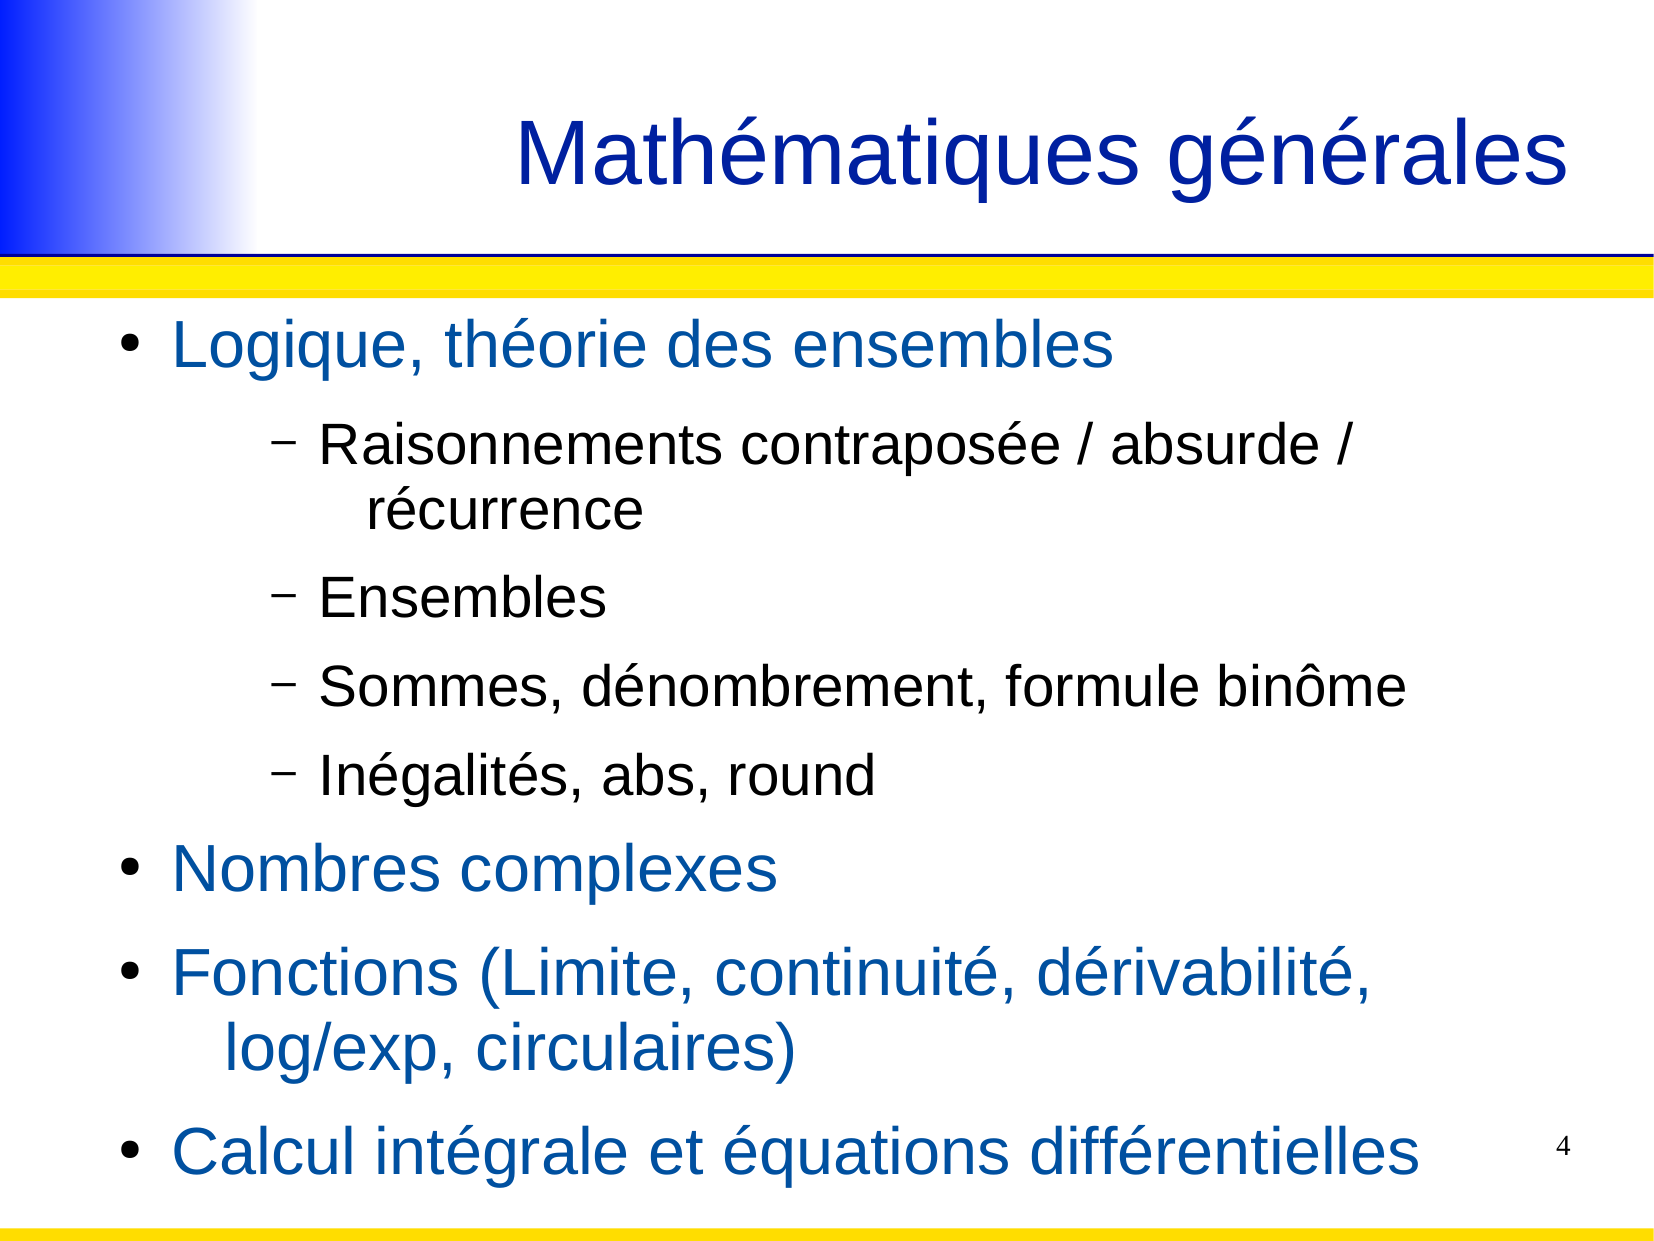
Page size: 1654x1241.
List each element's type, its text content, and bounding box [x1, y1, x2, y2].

list Logique, théorie des ensembles Raisonnements contraposée / absurde / récurrence Ensembles Sommes, dénombrement, formule binôme Inégalités, abs, round Nombres complexes Fonctions (Limite, continuité, dérivabilité, log/exp, circulaires) Calcul intégrale et équations différentielles [82, 307, 1571, 1190]
title Mathématiques générales [372, 49, 1571, 257]
